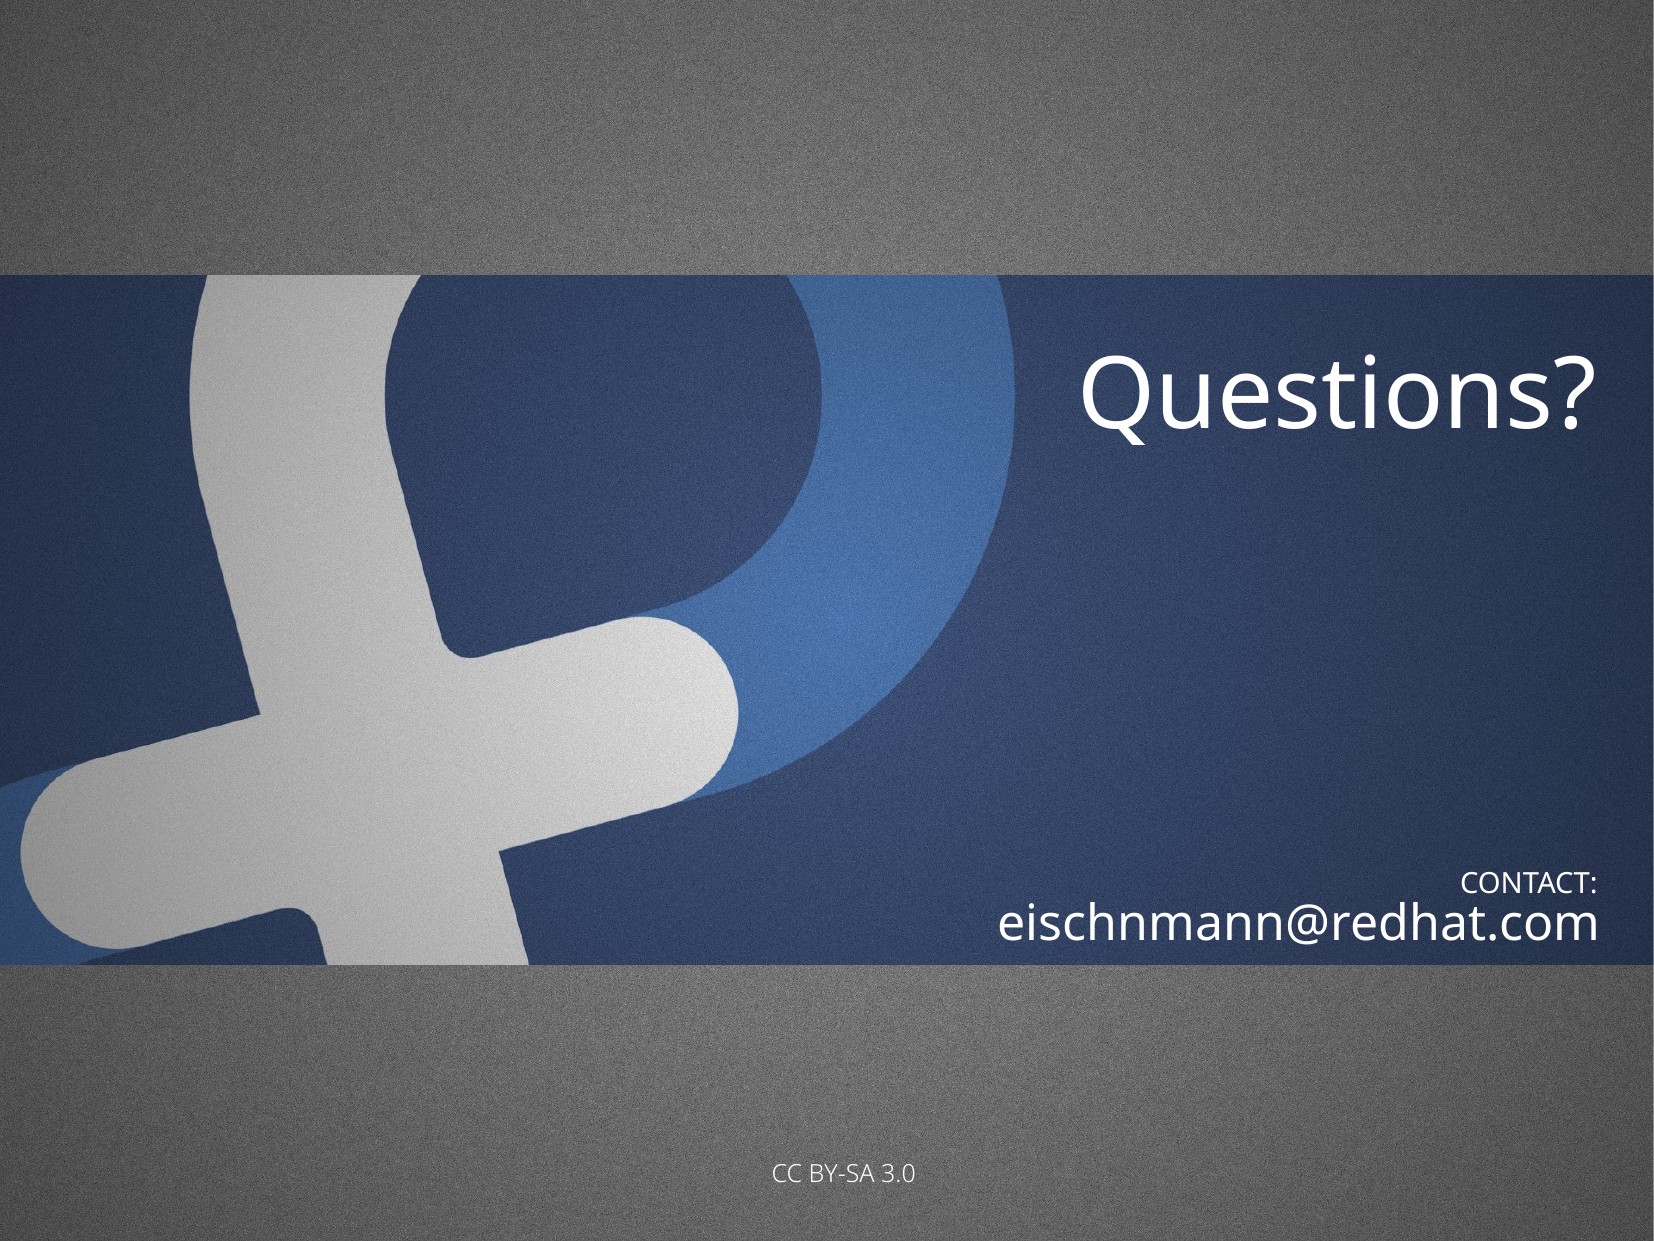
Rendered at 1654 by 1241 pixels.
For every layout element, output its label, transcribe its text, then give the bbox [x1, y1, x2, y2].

text_box CC BY-SA 3.0 [75, 1126, 1613, 1197]
text_box CONTACT: [77, 854, 1613, 900]
picture [0, 0, 1654, 1241]
text_box eischnmann@redhat.com [80, 879, 1616, 950]
title Questions? [22, 338, 1598, 441]
